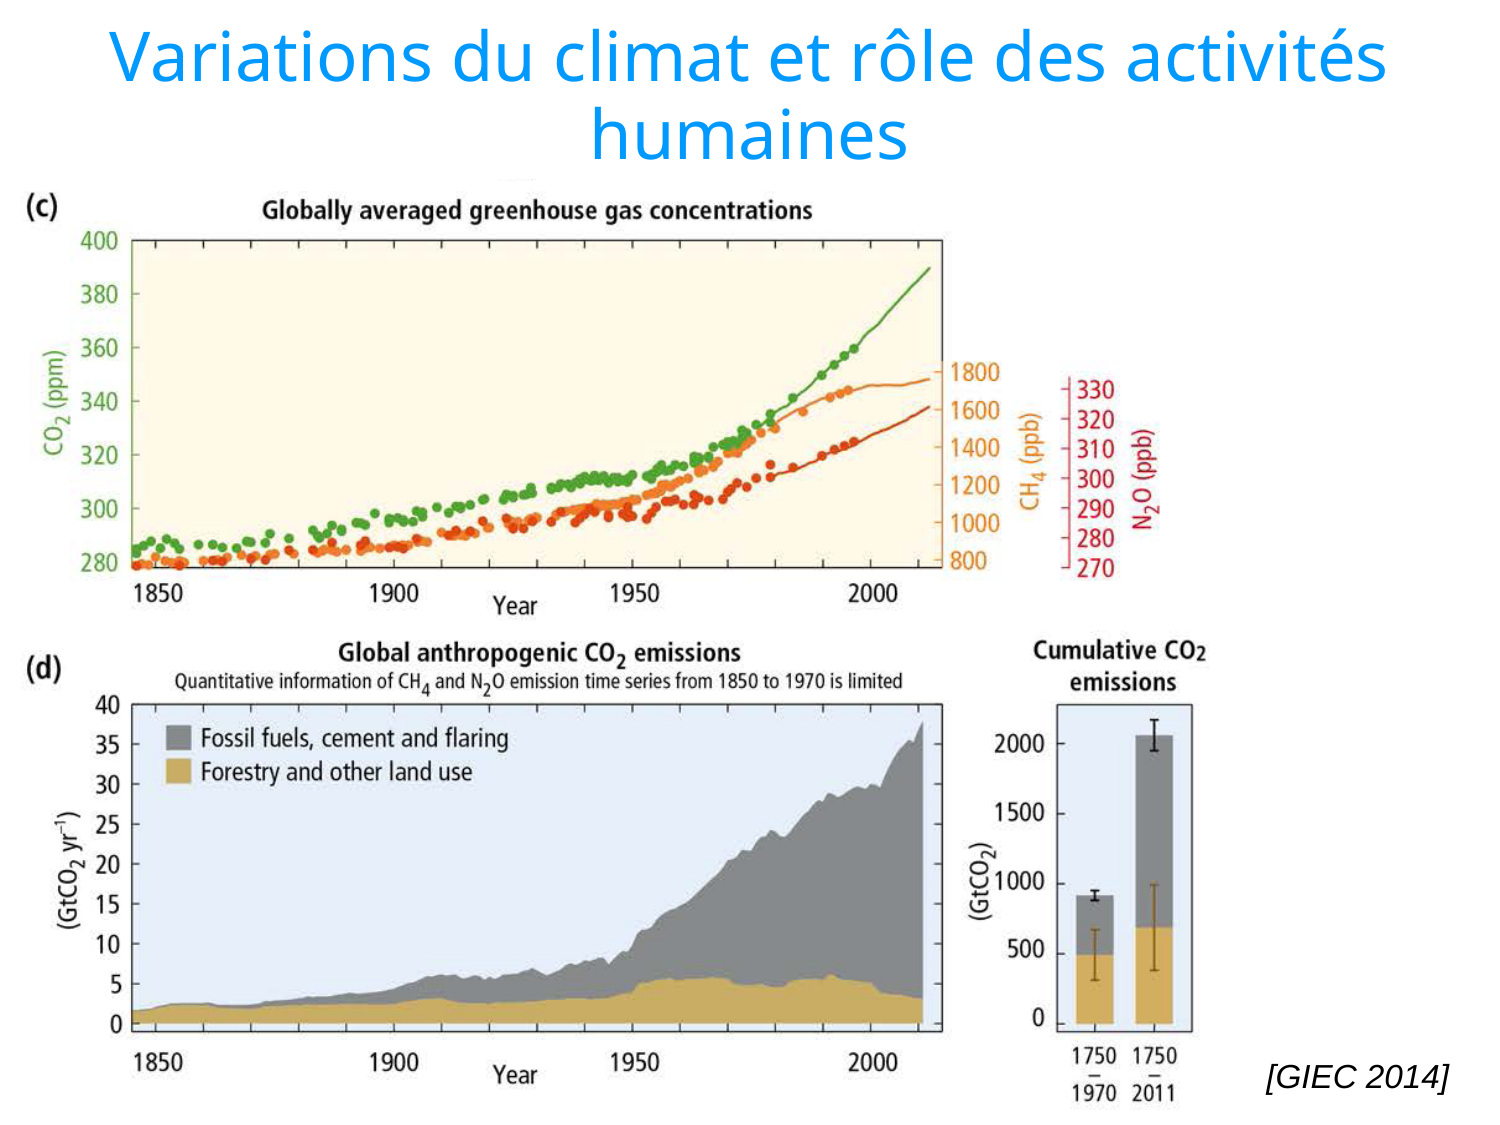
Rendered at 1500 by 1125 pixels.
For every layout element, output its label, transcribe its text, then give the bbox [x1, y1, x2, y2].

picture [5, 179, 1223, 1116]
text_box Moyenne des températures de surface [0, 175, 740, 233]
title Variations du climat et rôle des activités humaines [74, 13, 1425, 186]
text_box [GIEC 2014] [1223, 1051, 1465, 1104]
